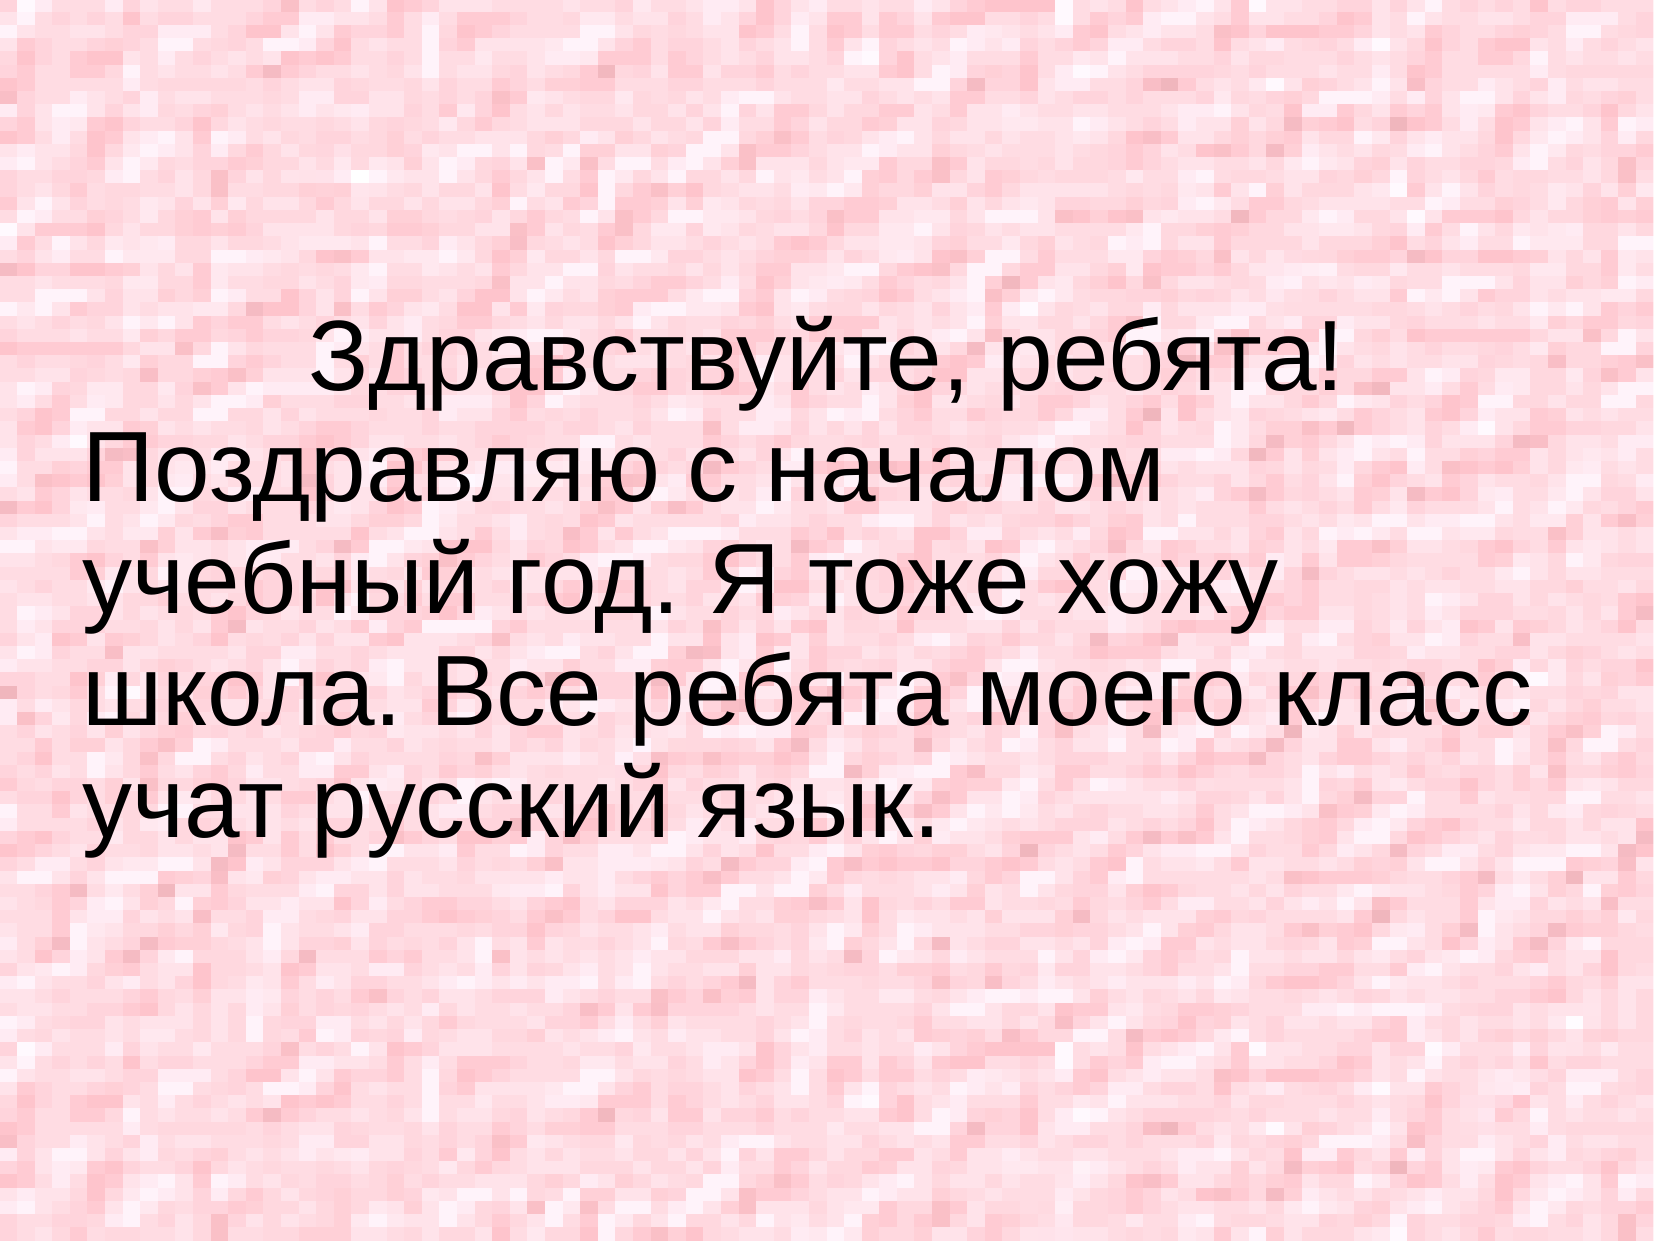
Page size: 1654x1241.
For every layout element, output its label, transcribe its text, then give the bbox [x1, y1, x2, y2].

subtitle Здравствуйте, ребята! Поздравляю с началом учебный год. Я тоже хожу школа. Все ребята моего класс учат русский язык. [82, 49, 1571, 1109]
picture [0, 0, 1654, 1241]
